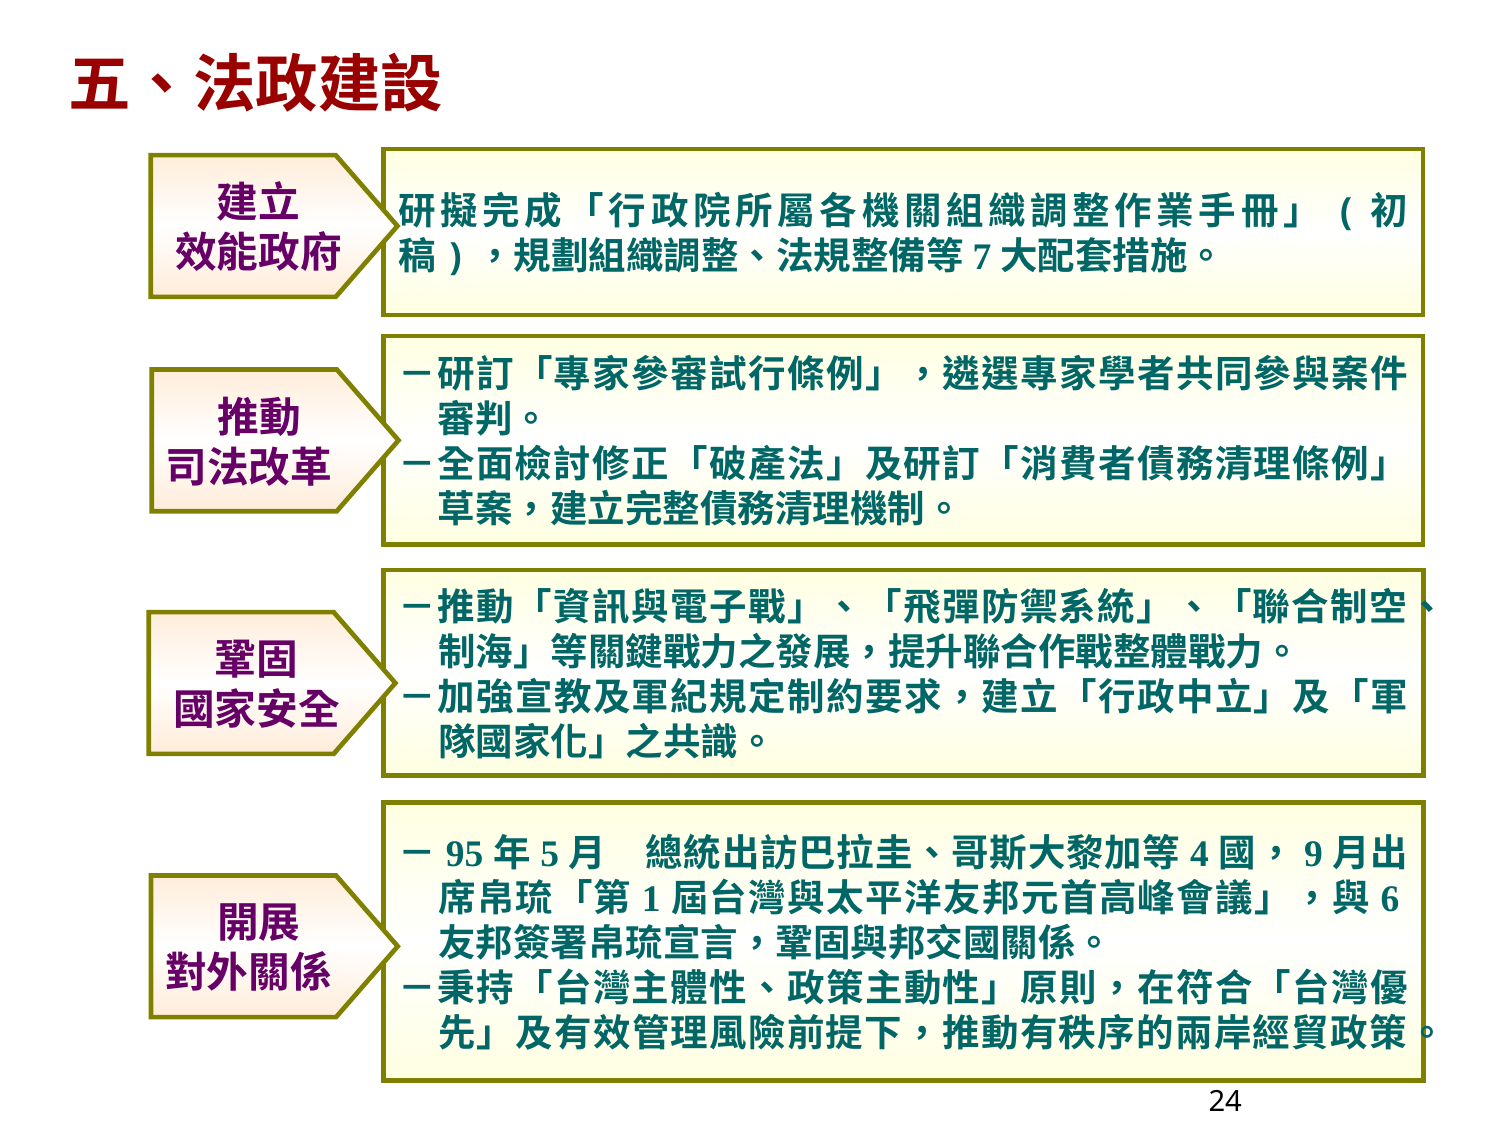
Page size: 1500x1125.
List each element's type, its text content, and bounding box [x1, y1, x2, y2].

text_box 推動 司法改革 [151, 369, 399, 512]
text_box 開展 對外關係 [151, 875, 398, 1018]
text_box －推動「資訊與電子戰」、「飛彈防禦系統」、「聯合制空、制海」等關鍵戰力之發展，提升聯合作戰整體戰力。 －加強宣教及軍紀規定制約要求，建立「行政中立」及「軍隊國家化」之共識。 [384, 570, 1423, 775]
text_box 研擬完成「行政院所屬各機關組織調整作業手冊」(初稿)，規劃組織調整、法規整備等7大配套措施。 [383, 149, 1423, 315]
text_box 五、法政建設 [53, 36, 1329, 127]
text_box 鞏固 國家安全 [148, 612, 396, 754]
text_box －95年5月 總統出訪巴拉圭、哥斯大黎加等4國，9月出席帛琉「第1屆台灣與太平洋友邦元首高峰會議」，與6友邦簽署帛琉宣言，鞏固與邦交國關係。 －秉持「台灣主體性、政策主動性」原則，在符合「台灣優先」及有效管理風險前提下，推動有秩序的兩岸經貿政策。 [384, 803, 1423, 1080]
text_box 建立 效能政府 [150, 155, 398, 297]
text_box [1193, 1054, 1500, 1125]
text_box －研訂「專家參審試行條例」，遴選專家學者共同參與案件審判。 －全面檢討修正「破產法」及研訂「消費者債務清理條例」草案，建立完整債務清理機制。 [383, 336, 1423, 544]
